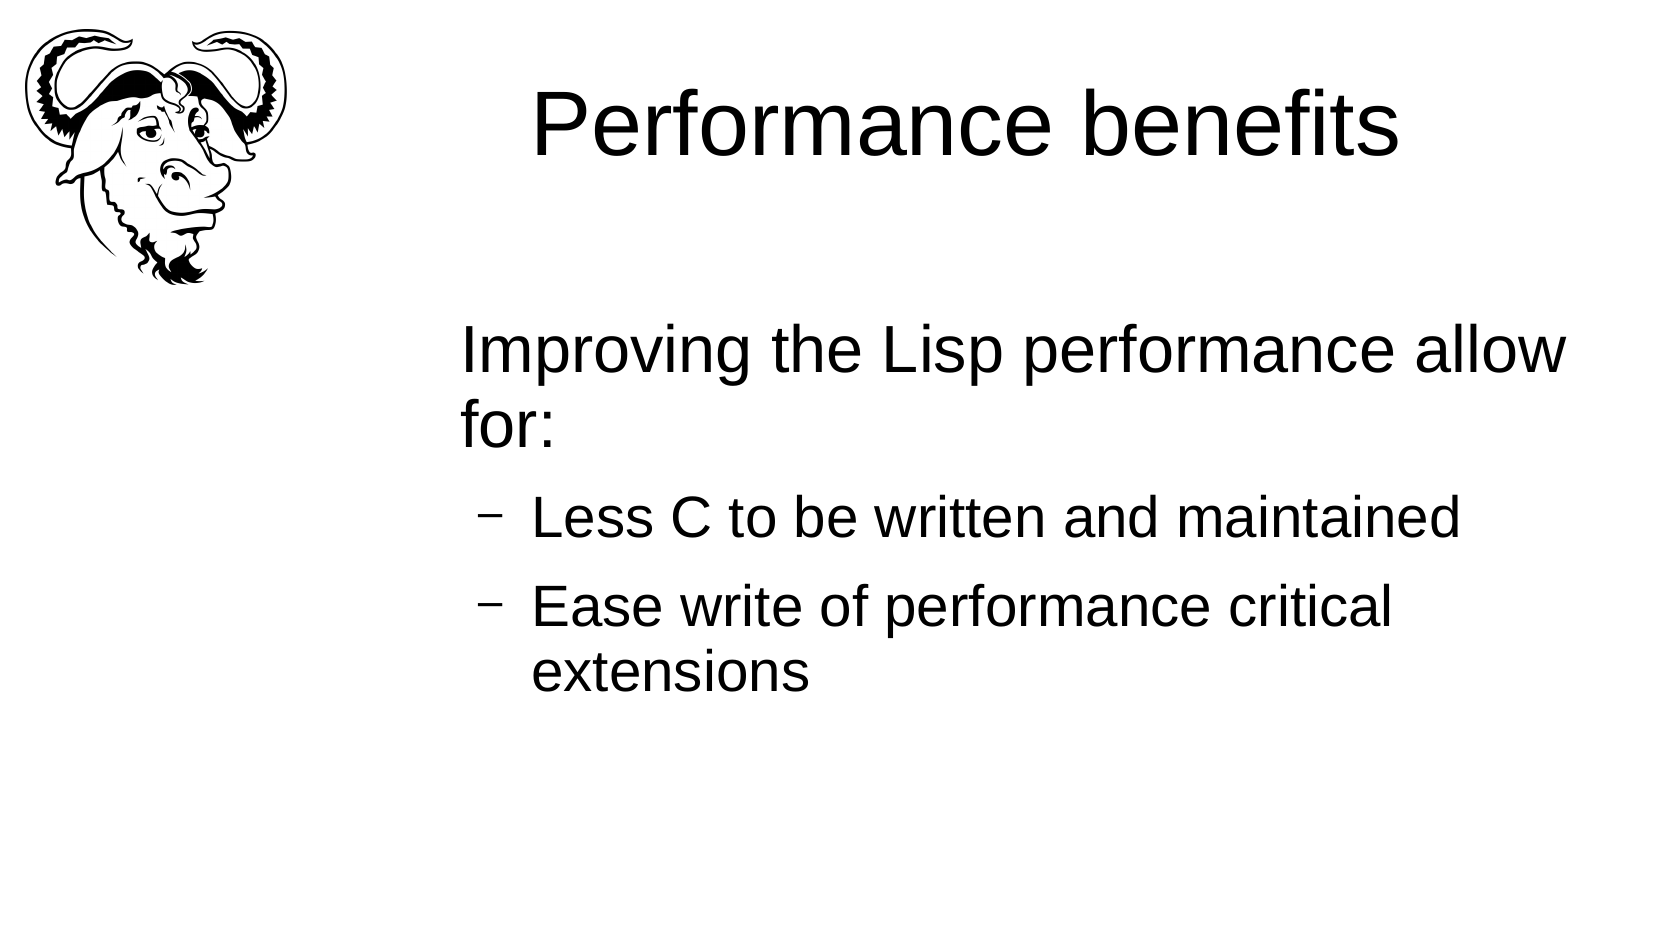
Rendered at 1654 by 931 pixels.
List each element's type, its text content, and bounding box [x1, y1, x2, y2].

picture [25, 29, 287, 285]
list Improving the Lisp performance allow for: Less C to be written and maintained Ease write of performance critical extensions [389, 311, 1601, 811]
title Performance benefits [420, 37, 1512, 211]
